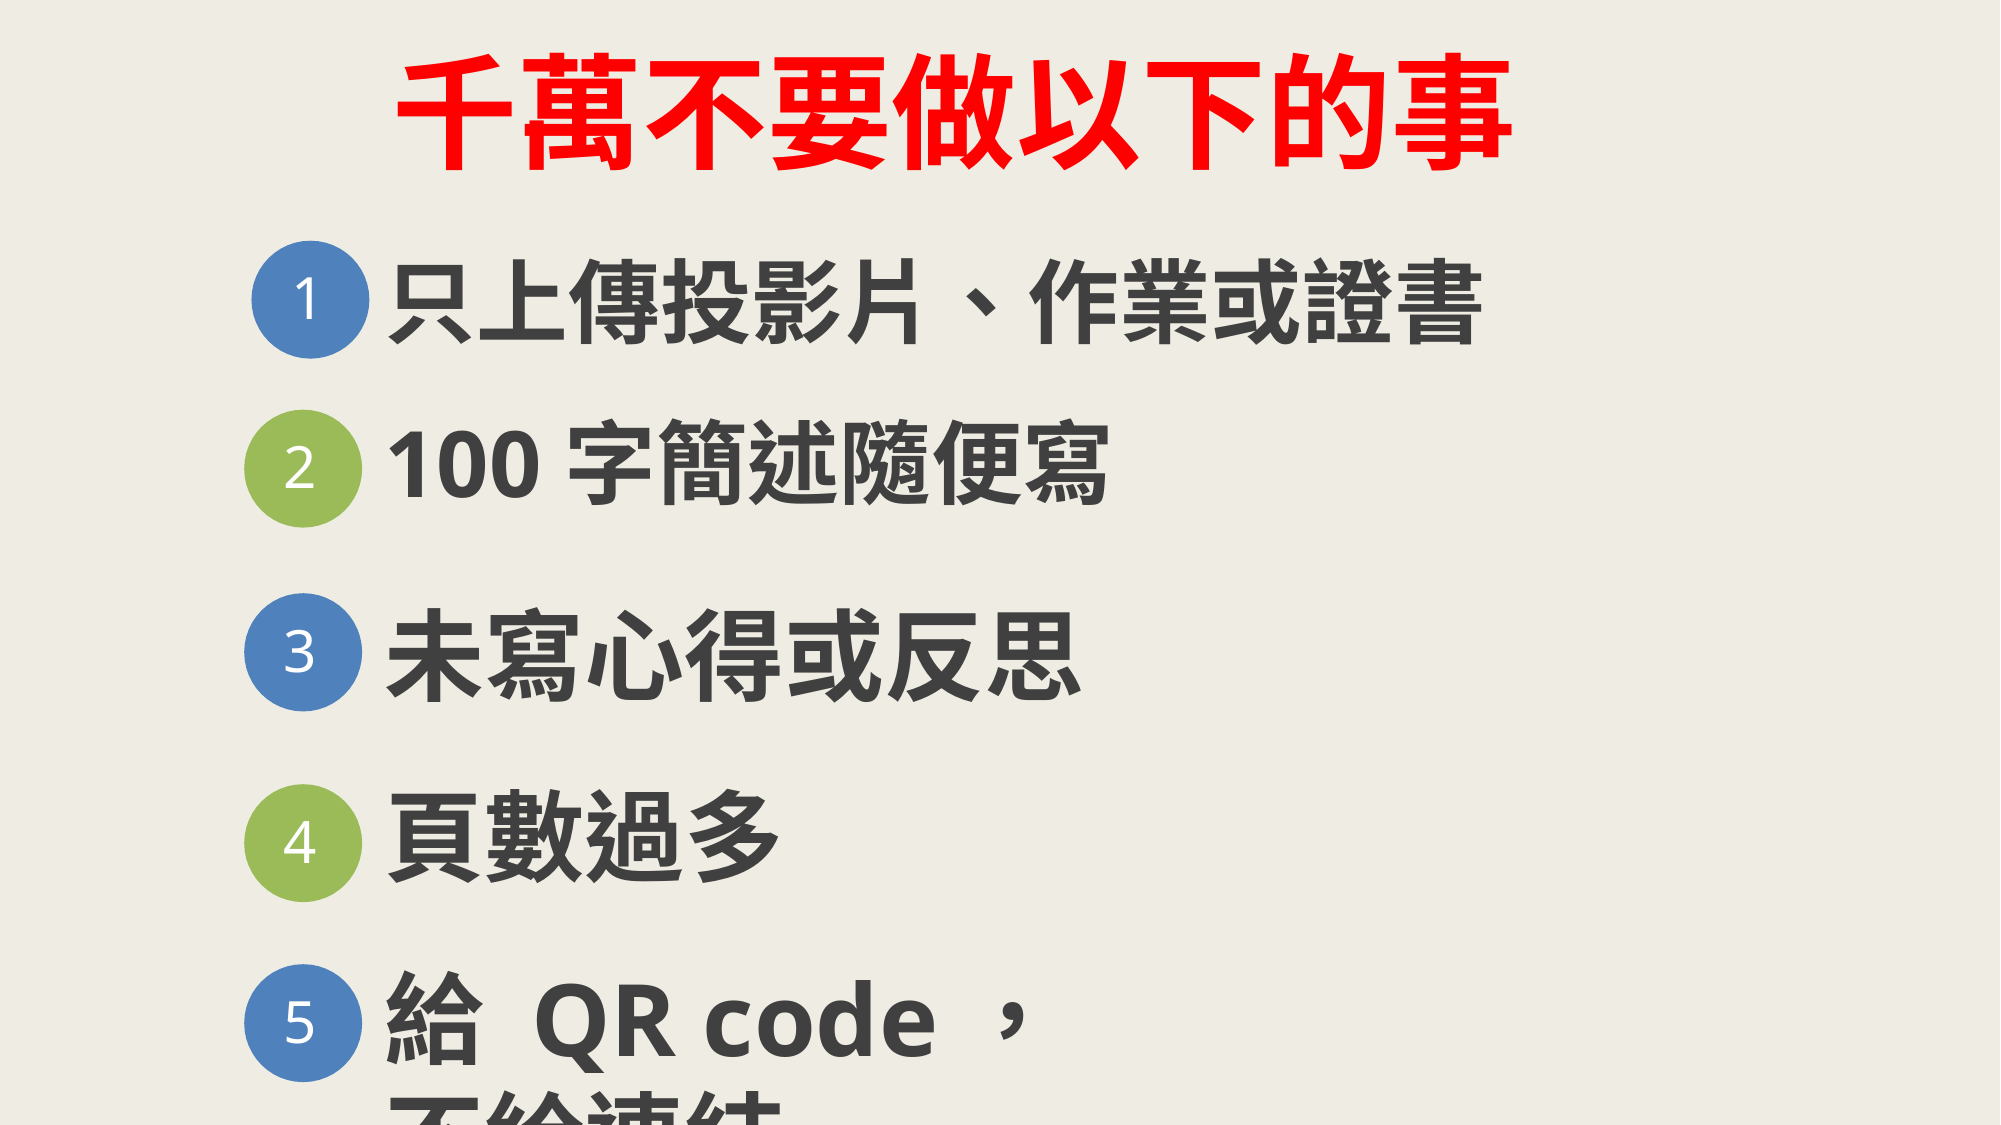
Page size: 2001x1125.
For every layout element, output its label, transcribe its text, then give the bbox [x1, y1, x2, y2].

text_box [244, 409, 363, 528]
text_box 2 [281, 428, 325, 501]
text_box [244, 964, 363, 1083]
text_box [251, 240, 370, 359]
text_box 千萬不要做以下的事 [390, 32, 1520, 185]
text_box 5 [281, 982, 325, 1056]
text_box 3 [281, 611, 325, 684]
text_box [244, 593, 363, 712]
text_box 4 [281, 802, 325, 875]
text_box [244, 784, 363, 903]
text_box 1 [288, 259, 332, 332]
text_box 只上傳投影片、作業或證書 100字簡述隨便寫 未寫心得或反思 頁數過多 給 QR code，不給連結 [382, 191, 1489, 1125]
